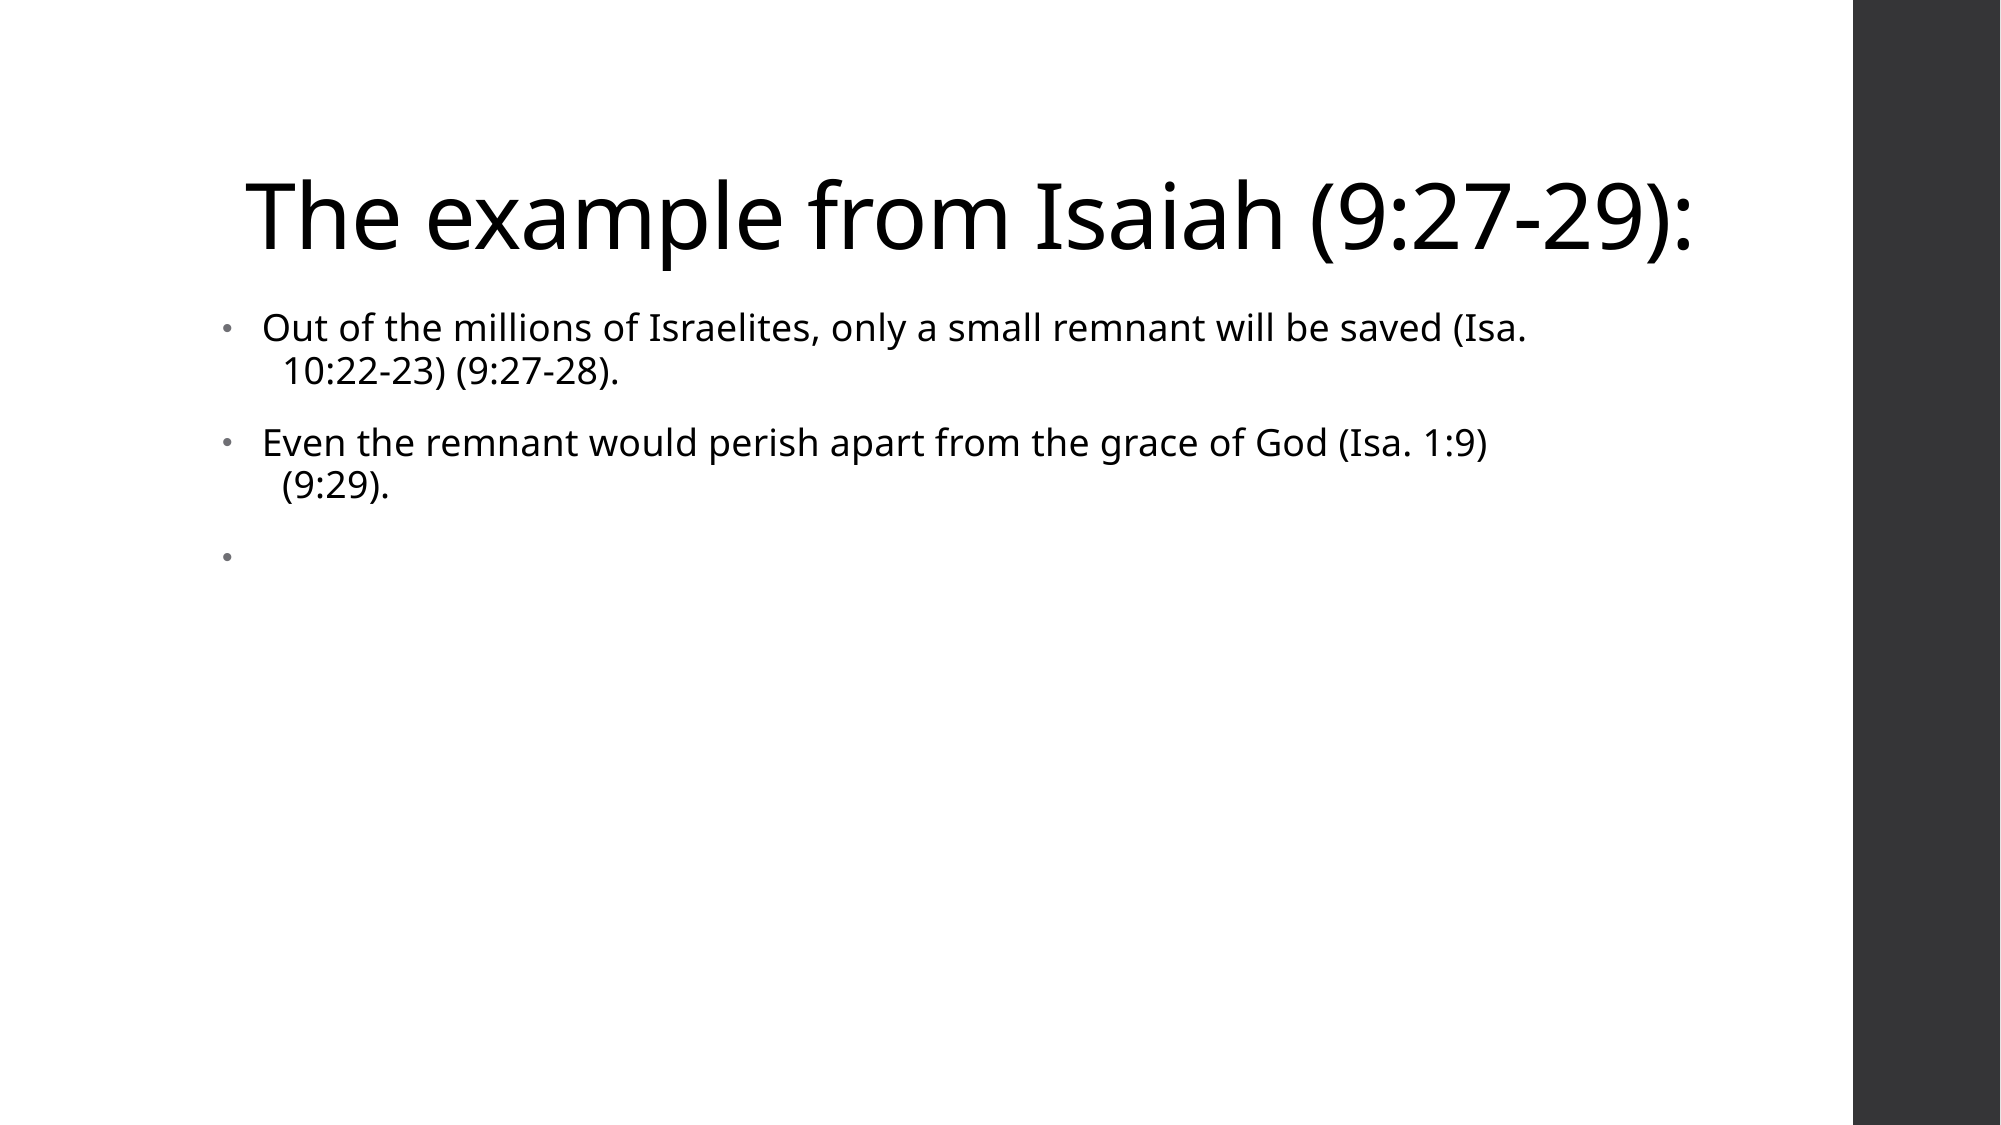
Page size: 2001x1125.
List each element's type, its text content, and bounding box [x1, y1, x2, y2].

title The example from Isaiah (9:27-29): [206, 60, 1797, 278]
list Out of the millions of Israelites, only a small remnant will be saved (Isa. 10:22-23) (9:27-28). Even the remnant would perish apart from the grace of God (Isa. 1:9) (9:29). [206, 299, 1617, 1014]
